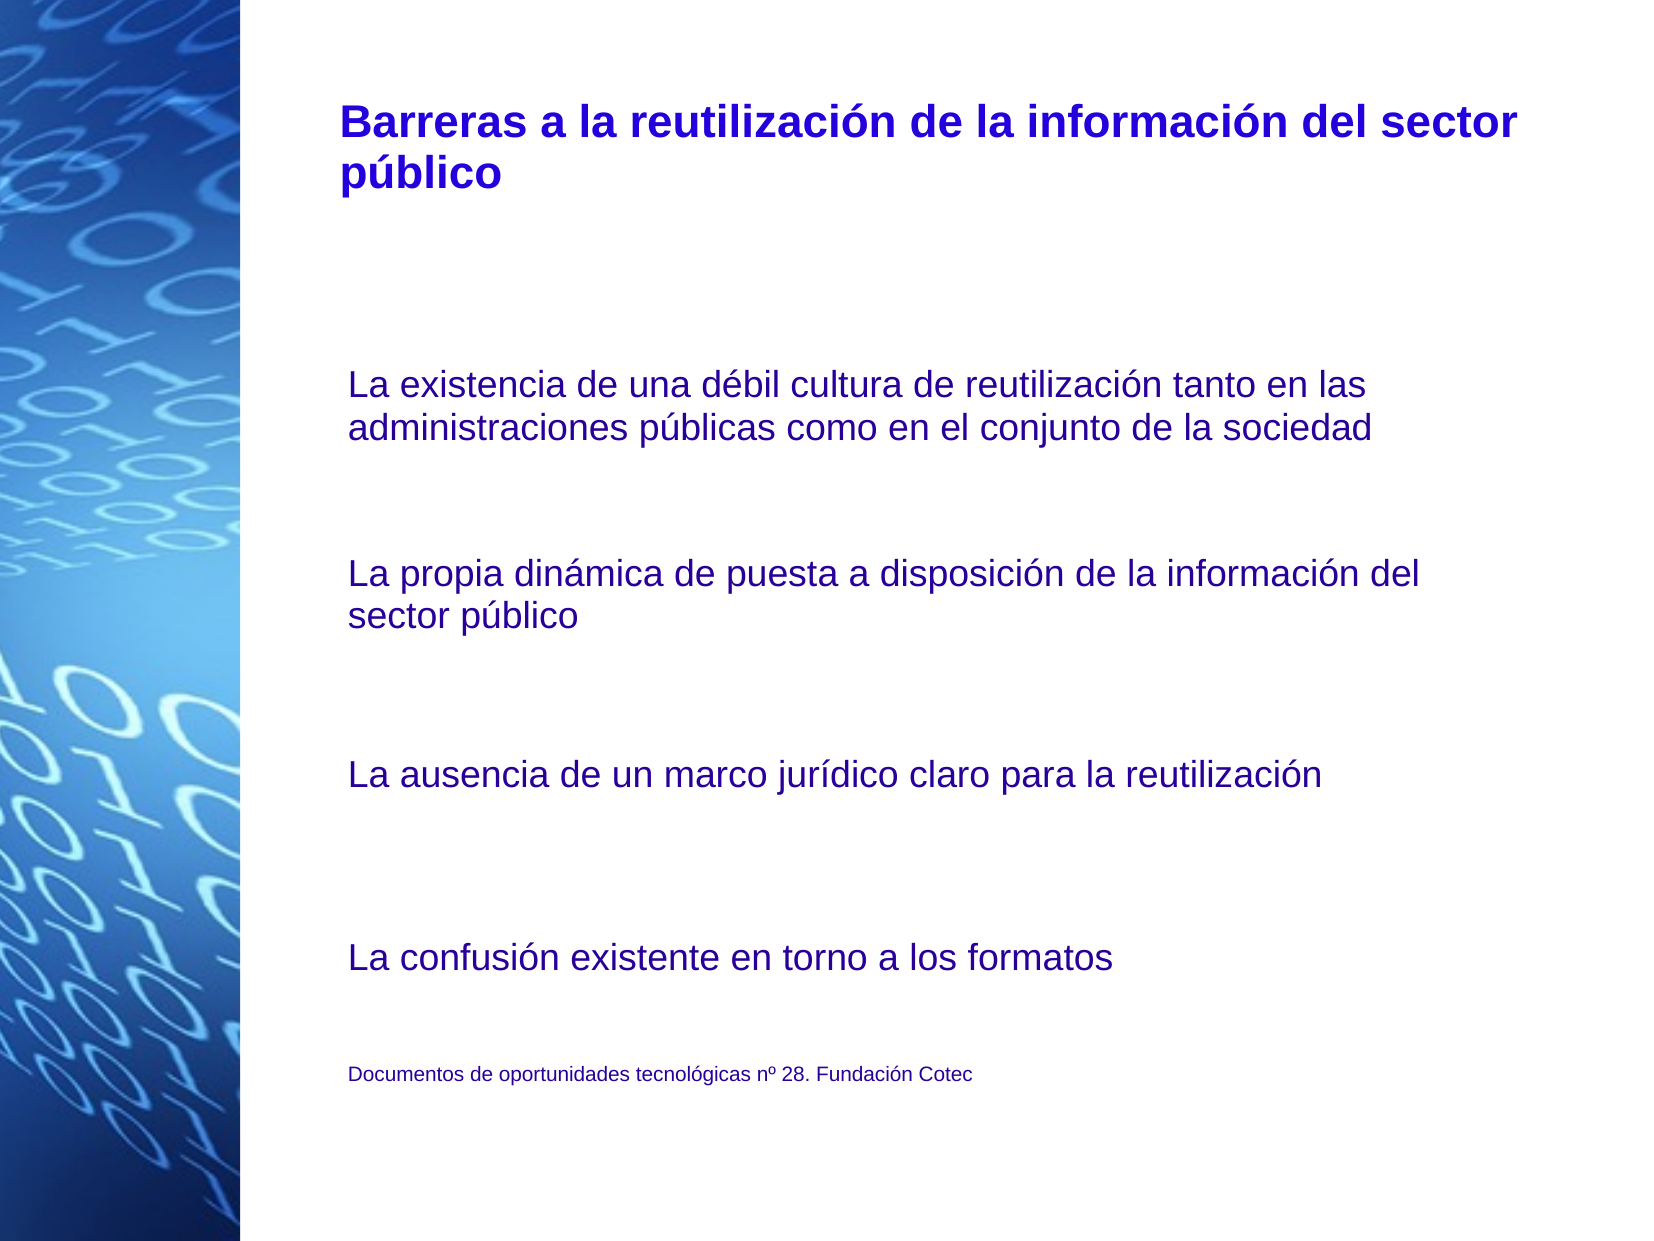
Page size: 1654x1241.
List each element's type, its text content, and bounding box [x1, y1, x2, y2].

picture [0, 0, 241, 1241]
text_box La ausencia de un marco jurídico claro para la reutilización [333, 746, 1506, 804]
text_box La existencia de una débil cultura de reutilización tanto en las administraciones públicas como en el conjunto de la sociedad [333, 356, 1506, 456]
text_box La confusión existente en torno a los formatos Documentos de oportunidades tecnológicas nº 28. Fundación Cotec [333, 929, 1506, 1094]
text_box La propia dinámica de puesta a disposición de la información del sector público [333, 545, 1506, 645]
text_box Barreras a la reutilización de la información del sector público [324, 88, 1534, 250]
